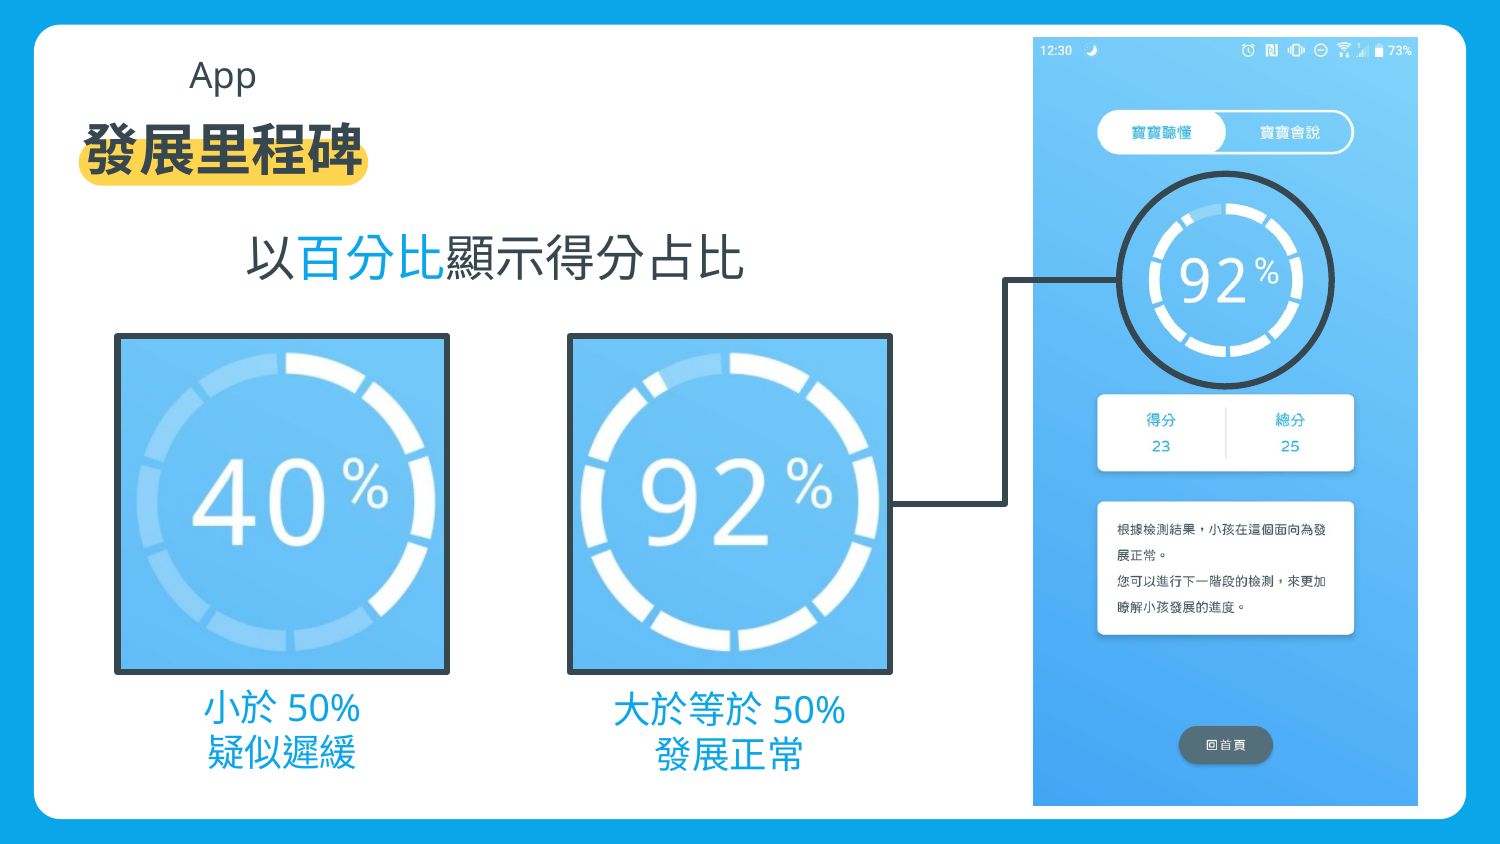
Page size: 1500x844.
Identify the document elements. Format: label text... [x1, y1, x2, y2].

text_box 大於等於50% 發展正常 [590, 678, 870, 785]
text_box 以百分比顯示得分占比 [230, 218, 766, 295]
picture [1033, 38, 1418, 806]
picture [120, 339, 444, 669]
picture [1123, 177, 1328, 383]
list 發展里程碑 [64, 111, 383, 194]
list App [93, 43, 354, 103]
picture [572, 339, 888, 669]
text_box 小於50% 疑似遲緩 [191, 676, 374, 783]
